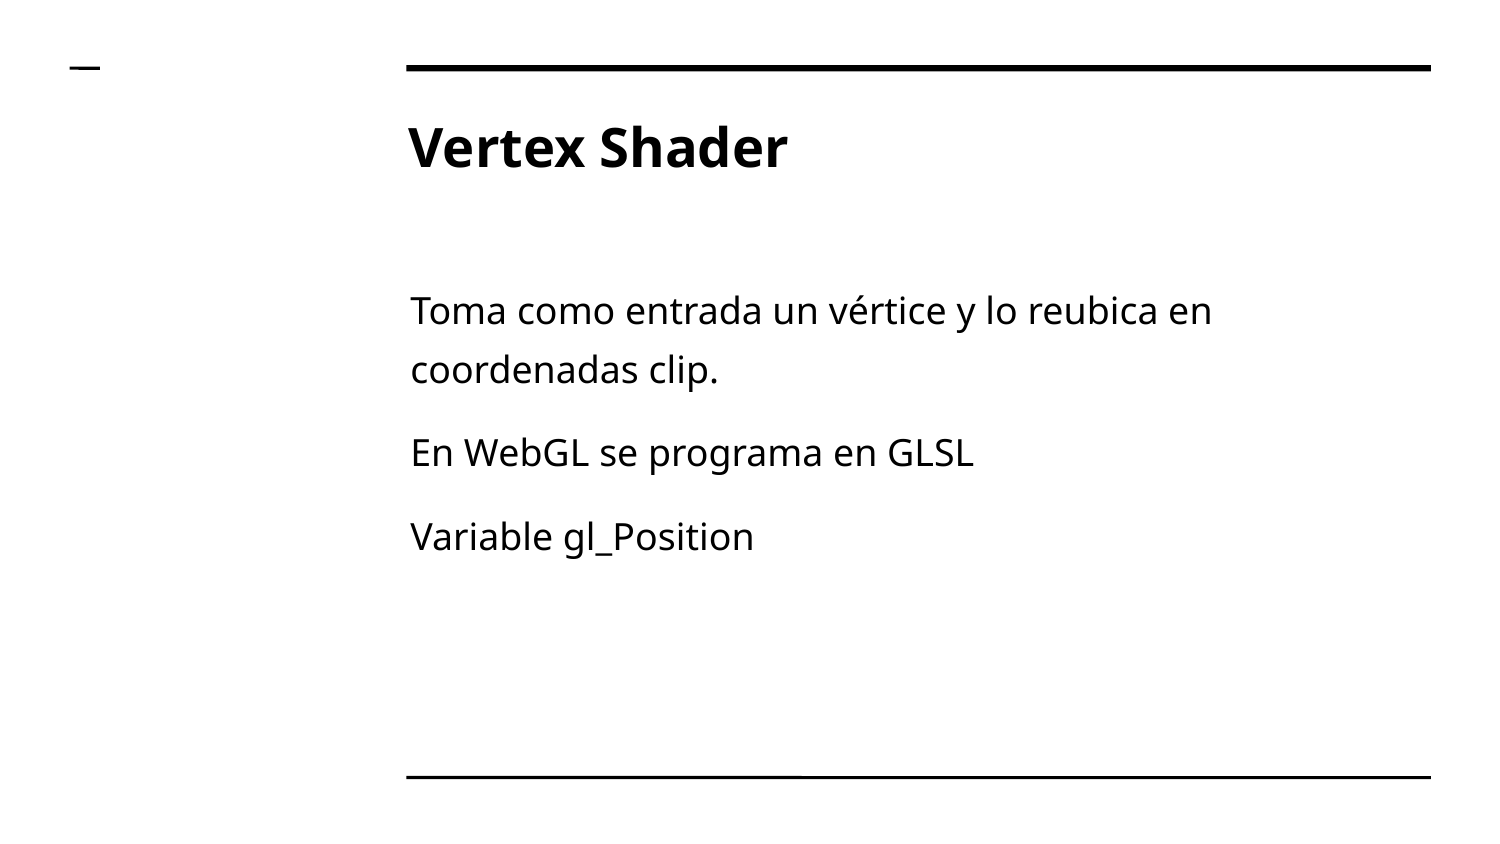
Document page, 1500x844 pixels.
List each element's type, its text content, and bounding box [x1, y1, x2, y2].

title Vertex Shader [393, 94, 1431, 199]
list Toma como entrada un vértice y lo reubica en coordenadas clip. En WebGL se programa en GLSL Variable gl_Position [395, 261, 1433, 755]
